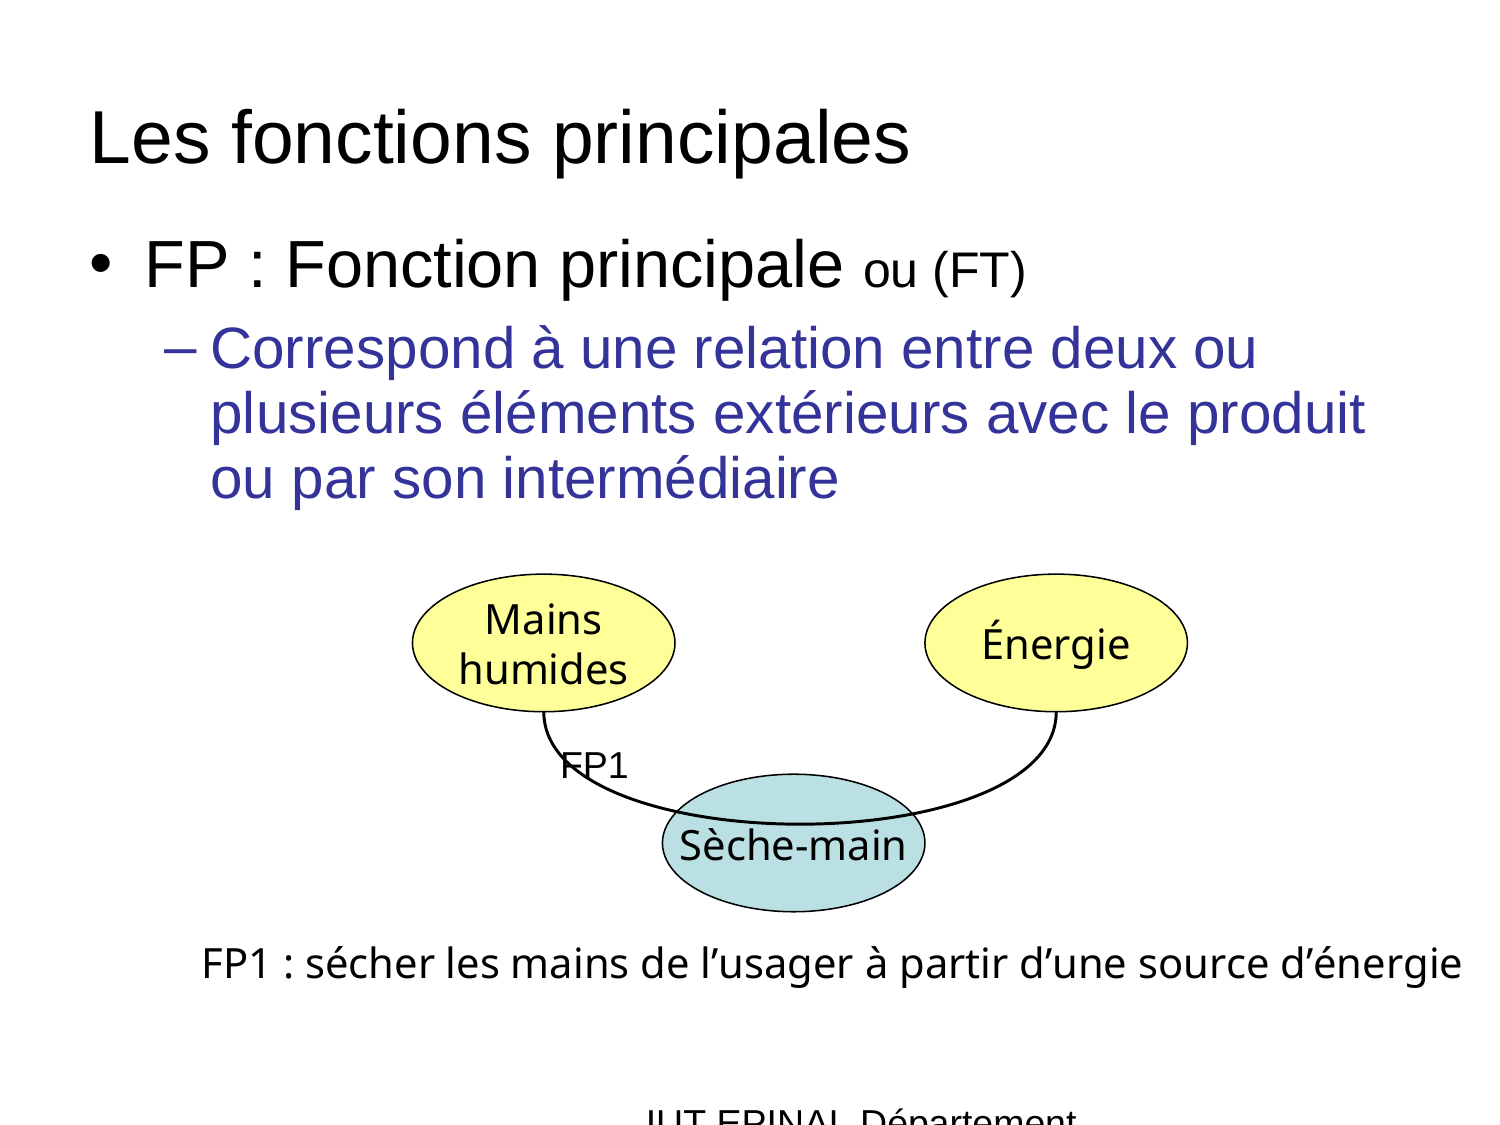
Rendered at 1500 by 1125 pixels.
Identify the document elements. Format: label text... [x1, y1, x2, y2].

text_box Sèche-main [662, 813, 925, 912]
text_box Sèche-main [679, 774, 910, 821]
list FP : Fonction principale ou (FT) Correspond à une relation entre deux ou plusieurs éléments extérieurs avec le produit ou par son intermédiaire [75, 220, 1426, 963]
text_box Mains humides [412, 574, 676, 712]
text_box FP1 : sécher les mains de l’usager à partir d’une source d’énergie [186, 928, 1480, 995]
title Les fonctions principales [75, 45, 1426, 220]
text_box Énergie [924, 574, 1188, 712]
